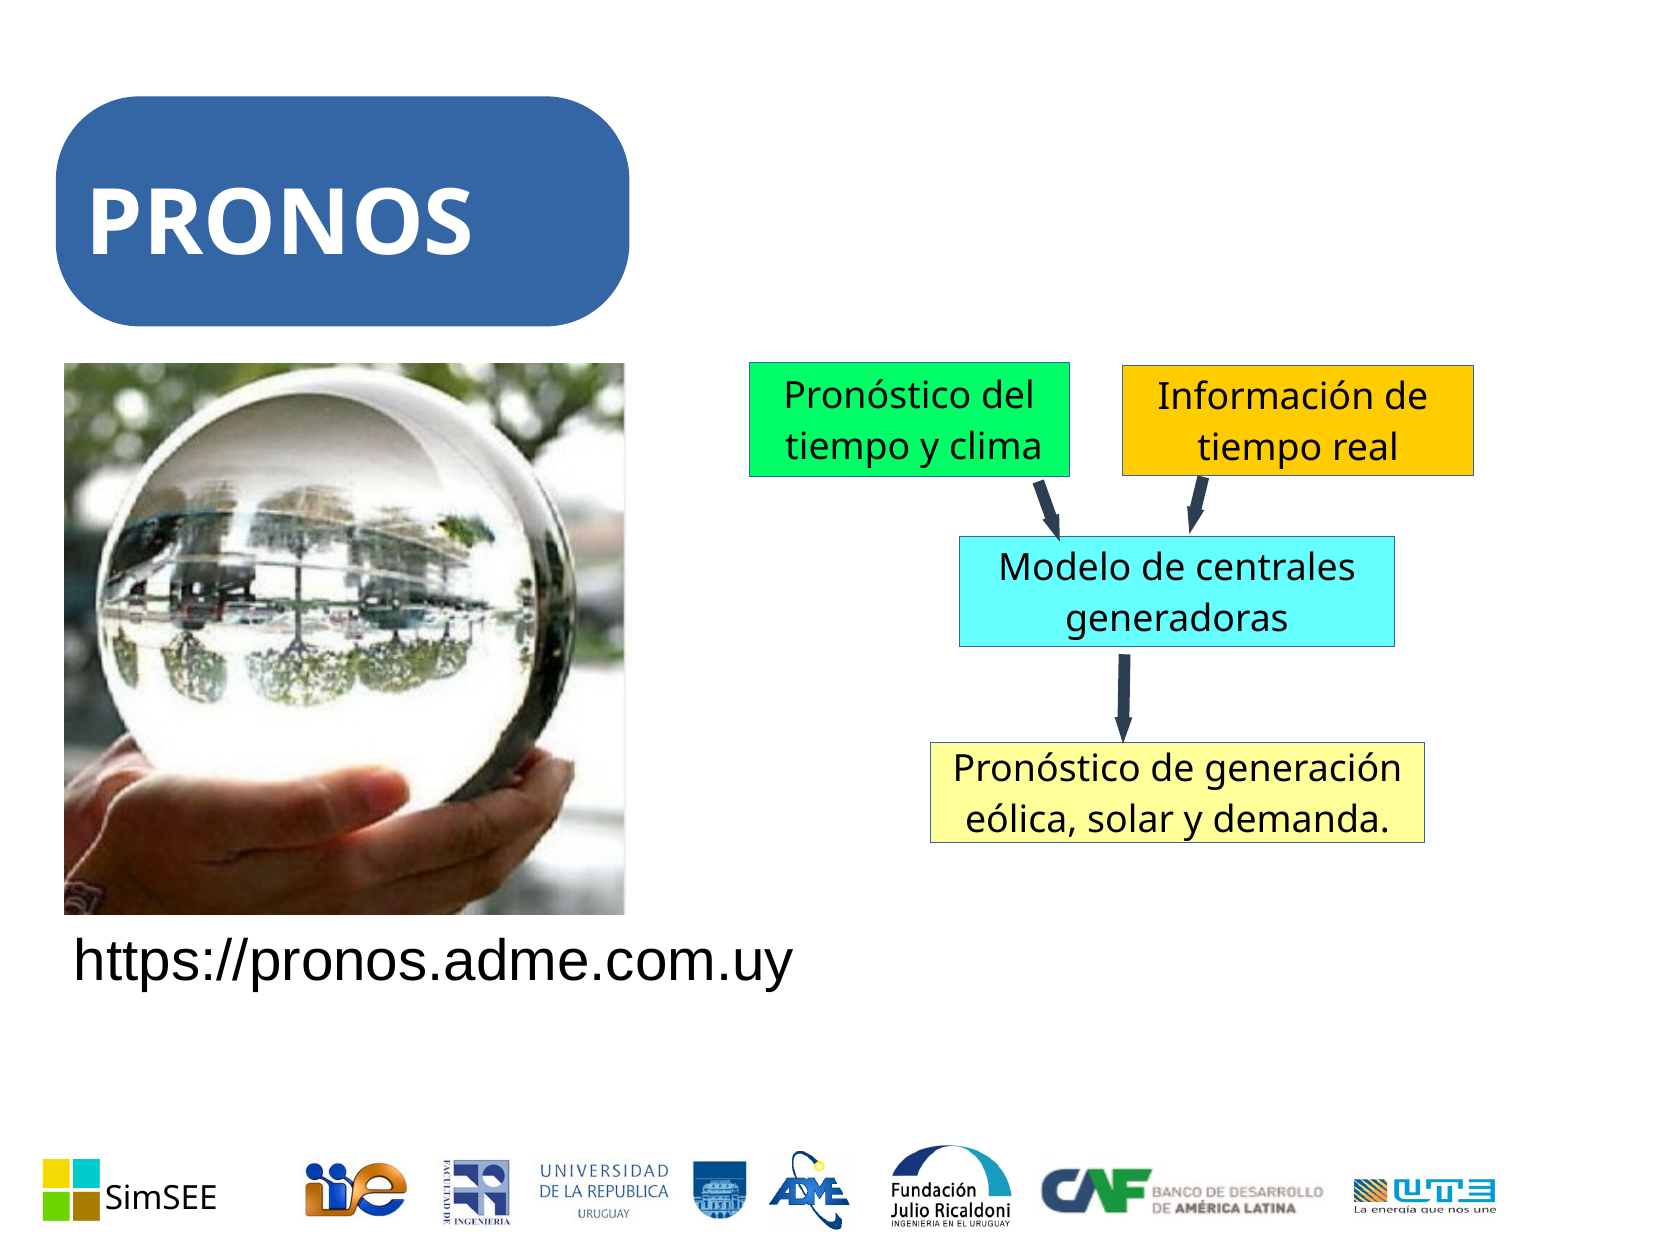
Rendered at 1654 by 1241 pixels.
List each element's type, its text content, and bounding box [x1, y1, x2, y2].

picture [295, 1154, 752, 1230]
picture [1025, 1154, 1339, 1241]
text_box Modelo de centrales generadoras [959, 536, 1395, 647]
text_box Pronóstico de generación eólica, solar y demanda. [930, 742, 1425, 843]
text_box PRONOS [55, 96, 630, 309]
picture [887, 1144, 1015, 1231]
picture [64, 363, 632, 915]
text_box Pronóstico del tiempo y clima [749, 362, 1070, 477]
text_box Información de tiempo real [1122, 365, 1474, 476]
text_box https://pronos.adme.com.uy [59, 920, 840, 1021]
picture [41, 1157, 102, 1223]
picture [769, 1151, 852, 1231]
picture [1352, 1170, 1497, 1223]
